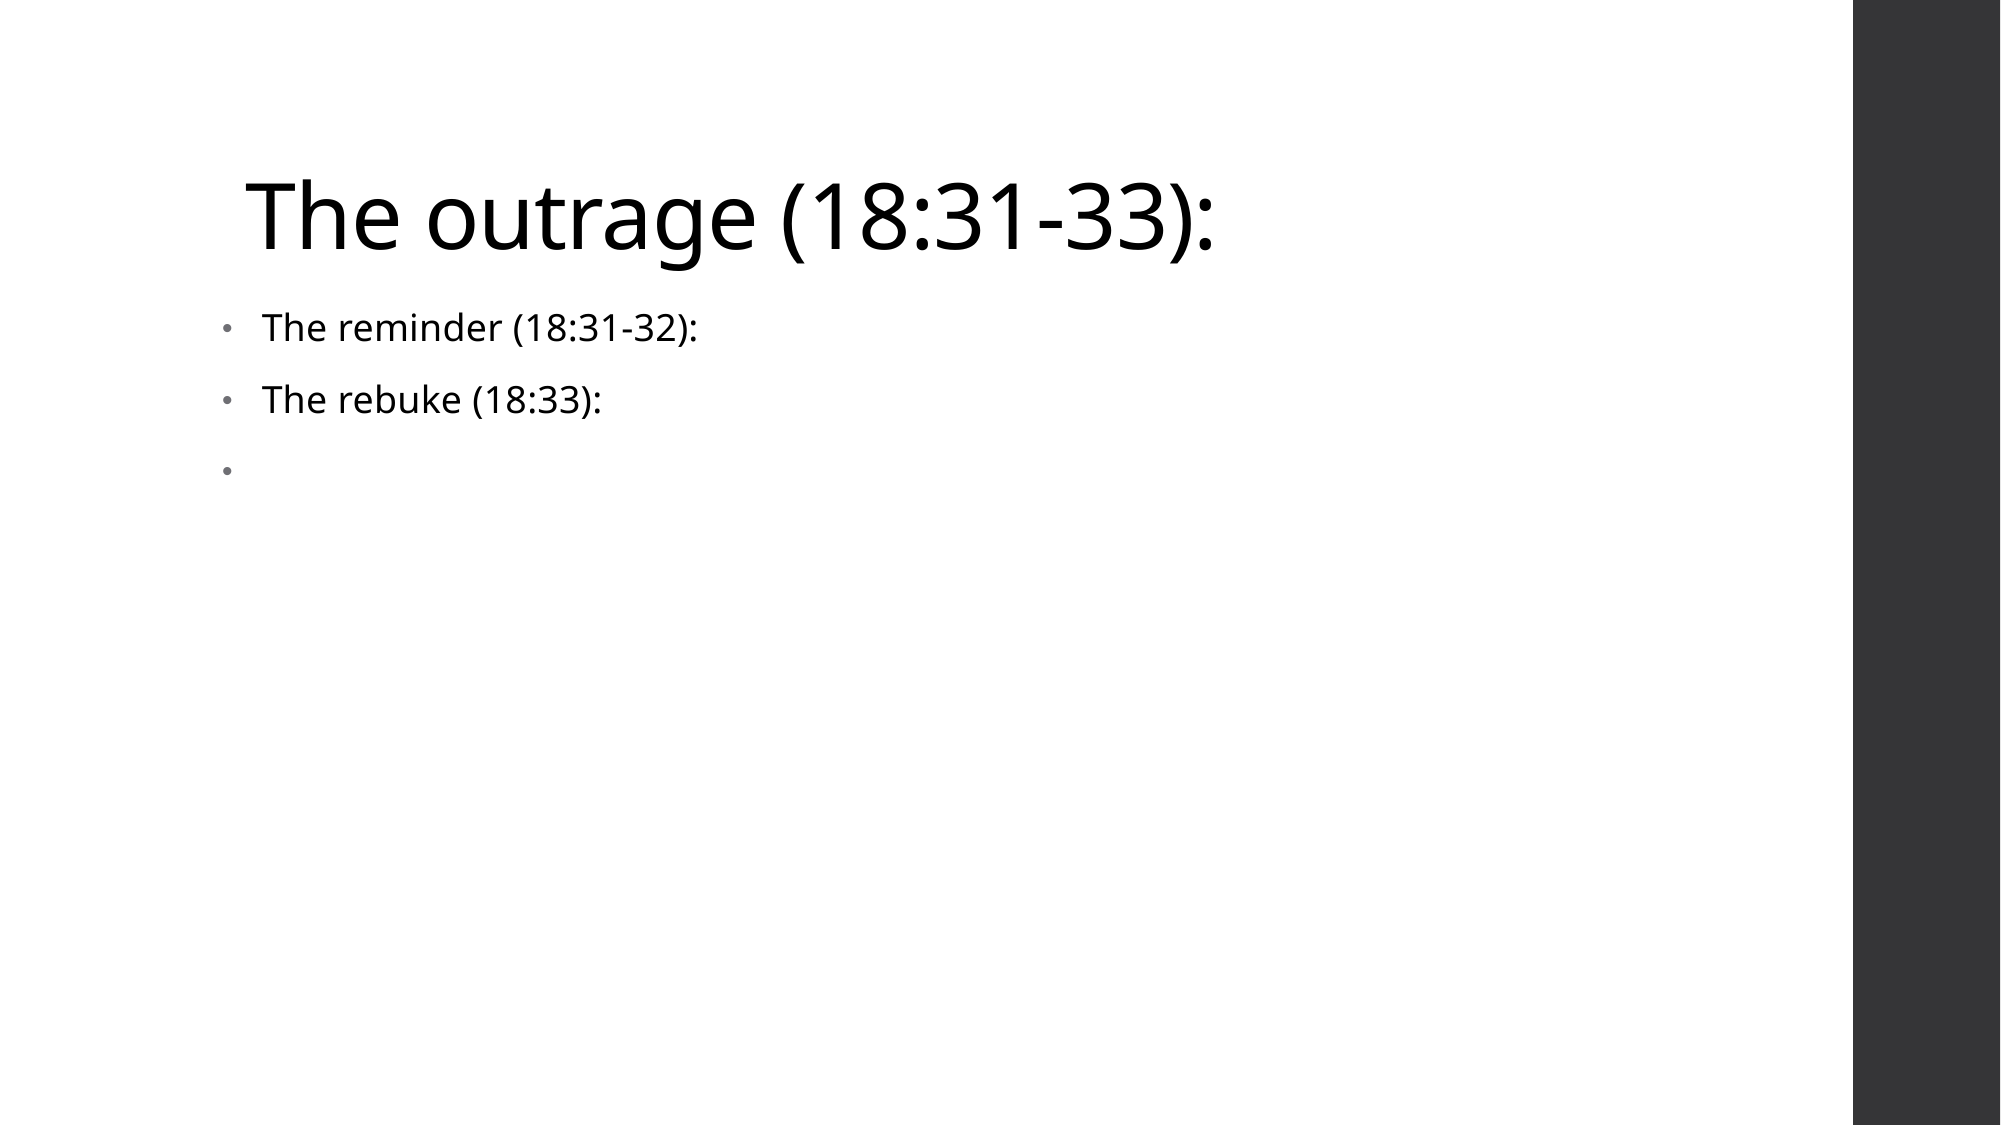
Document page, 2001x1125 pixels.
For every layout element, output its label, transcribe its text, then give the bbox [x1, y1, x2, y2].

list The reminder (18:31-32): The rebuke (18:33): [206, 299, 1617, 1014]
title The outrage (18:31-33): [206, 60, 1797, 278]
